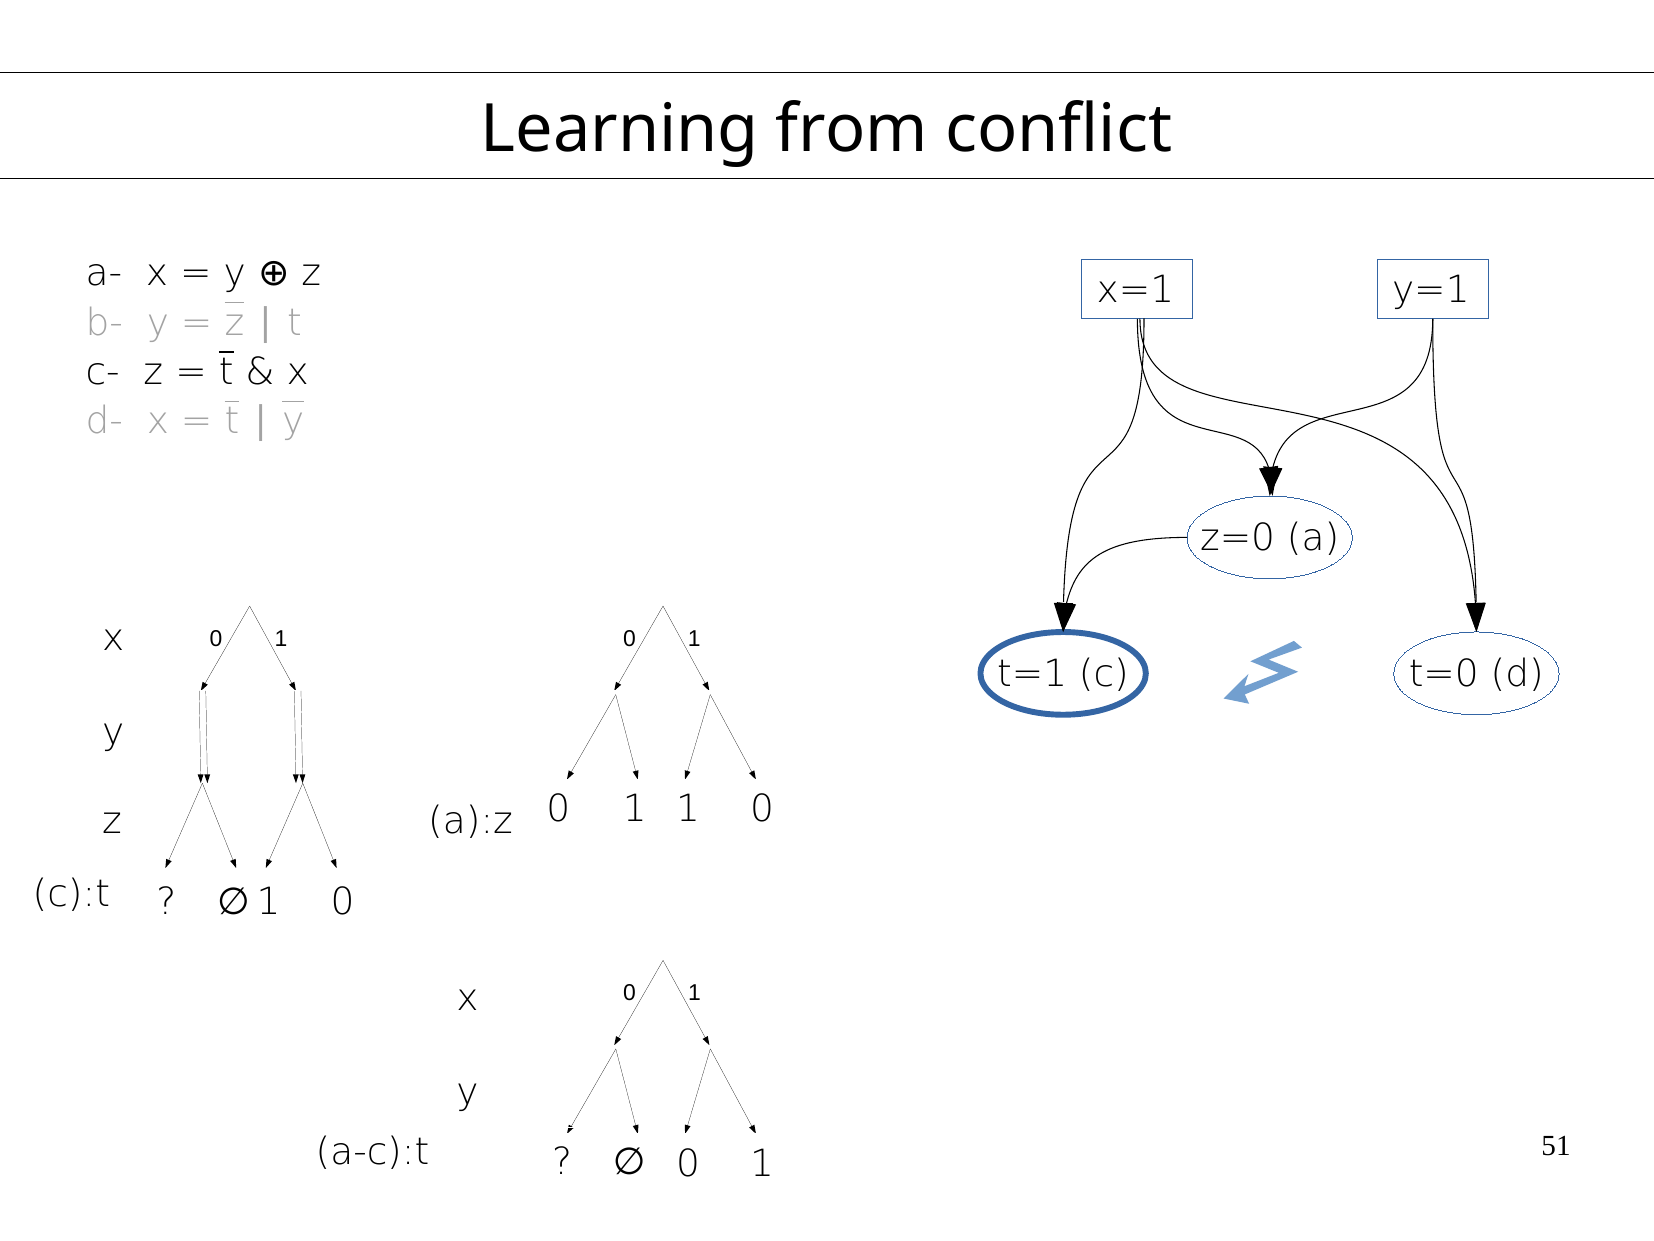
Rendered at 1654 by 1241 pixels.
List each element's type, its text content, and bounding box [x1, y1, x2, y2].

text_box 0 [608, 972, 651, 1014]
text_box z=0 (a) [1187, 496, 1353, 579]
text_box 1 [608, 779, 662, 839]
text_box 0 [315, 872, 370, 932]
text_box 1 [259, 617, 303, 659]
text_box Learning from conflict [0, 72, 1654, 166]
text_box a- x = y ⊕ z b- y = z ∣ t c- z = t & x d- x = t ∣ y [70, 243, 414, 453]
text_box [35, 395, 343, 532]
text_box 1 [673, 617, 716, 659]
text_box z [87, 791, 130, 851]
text_box 1 [735, 1134, 789, 1193]
text_box 1 [673, 972, 716, 1014]
text_box 0 [735, 779, 789, 839]
text_box t=1 (c) [980, 632, 1146, 715]
text_box x=1 [1081, 259, 1193, 319]
text_box (c):t [11, 864, 132, 924]
text_box 1 [241, 872, 296, 932]
text_box y [87, 702, 130, 762]
text_box y=1 [1377, 259, 1489, 319]
text_box y [441, 1062, 485, 1122]
text_box t=0 (d) [1393, 631, 1560, 715]
text_box ∅ [202, 872, 241, 932]
text_box [1223, 640, 1302, 704]
text_box (a):z [413, 791, 532, 851]
text_box (a-c):t [259, 1122, 486, 1182]
text_box ? [537, 1132, 588, 1191]
text_box 0 [194, 617, 238, 659]
text_box x [87, 608, 130, 668]
text_box ∅ [598, 1132, 661, 1191]
text_box [53, 295, 361, 349]
text_box x [441, 968, 485, 1028]
text_box 0 [661, 1134, 715, 1193]
text_box 1 [662, 779, 715, 839]
text_box 0 [531, 779, 585, 839]
text_box ? [141, 872, 192, 932]
text_box 0 [608, 617, 651, 659]
